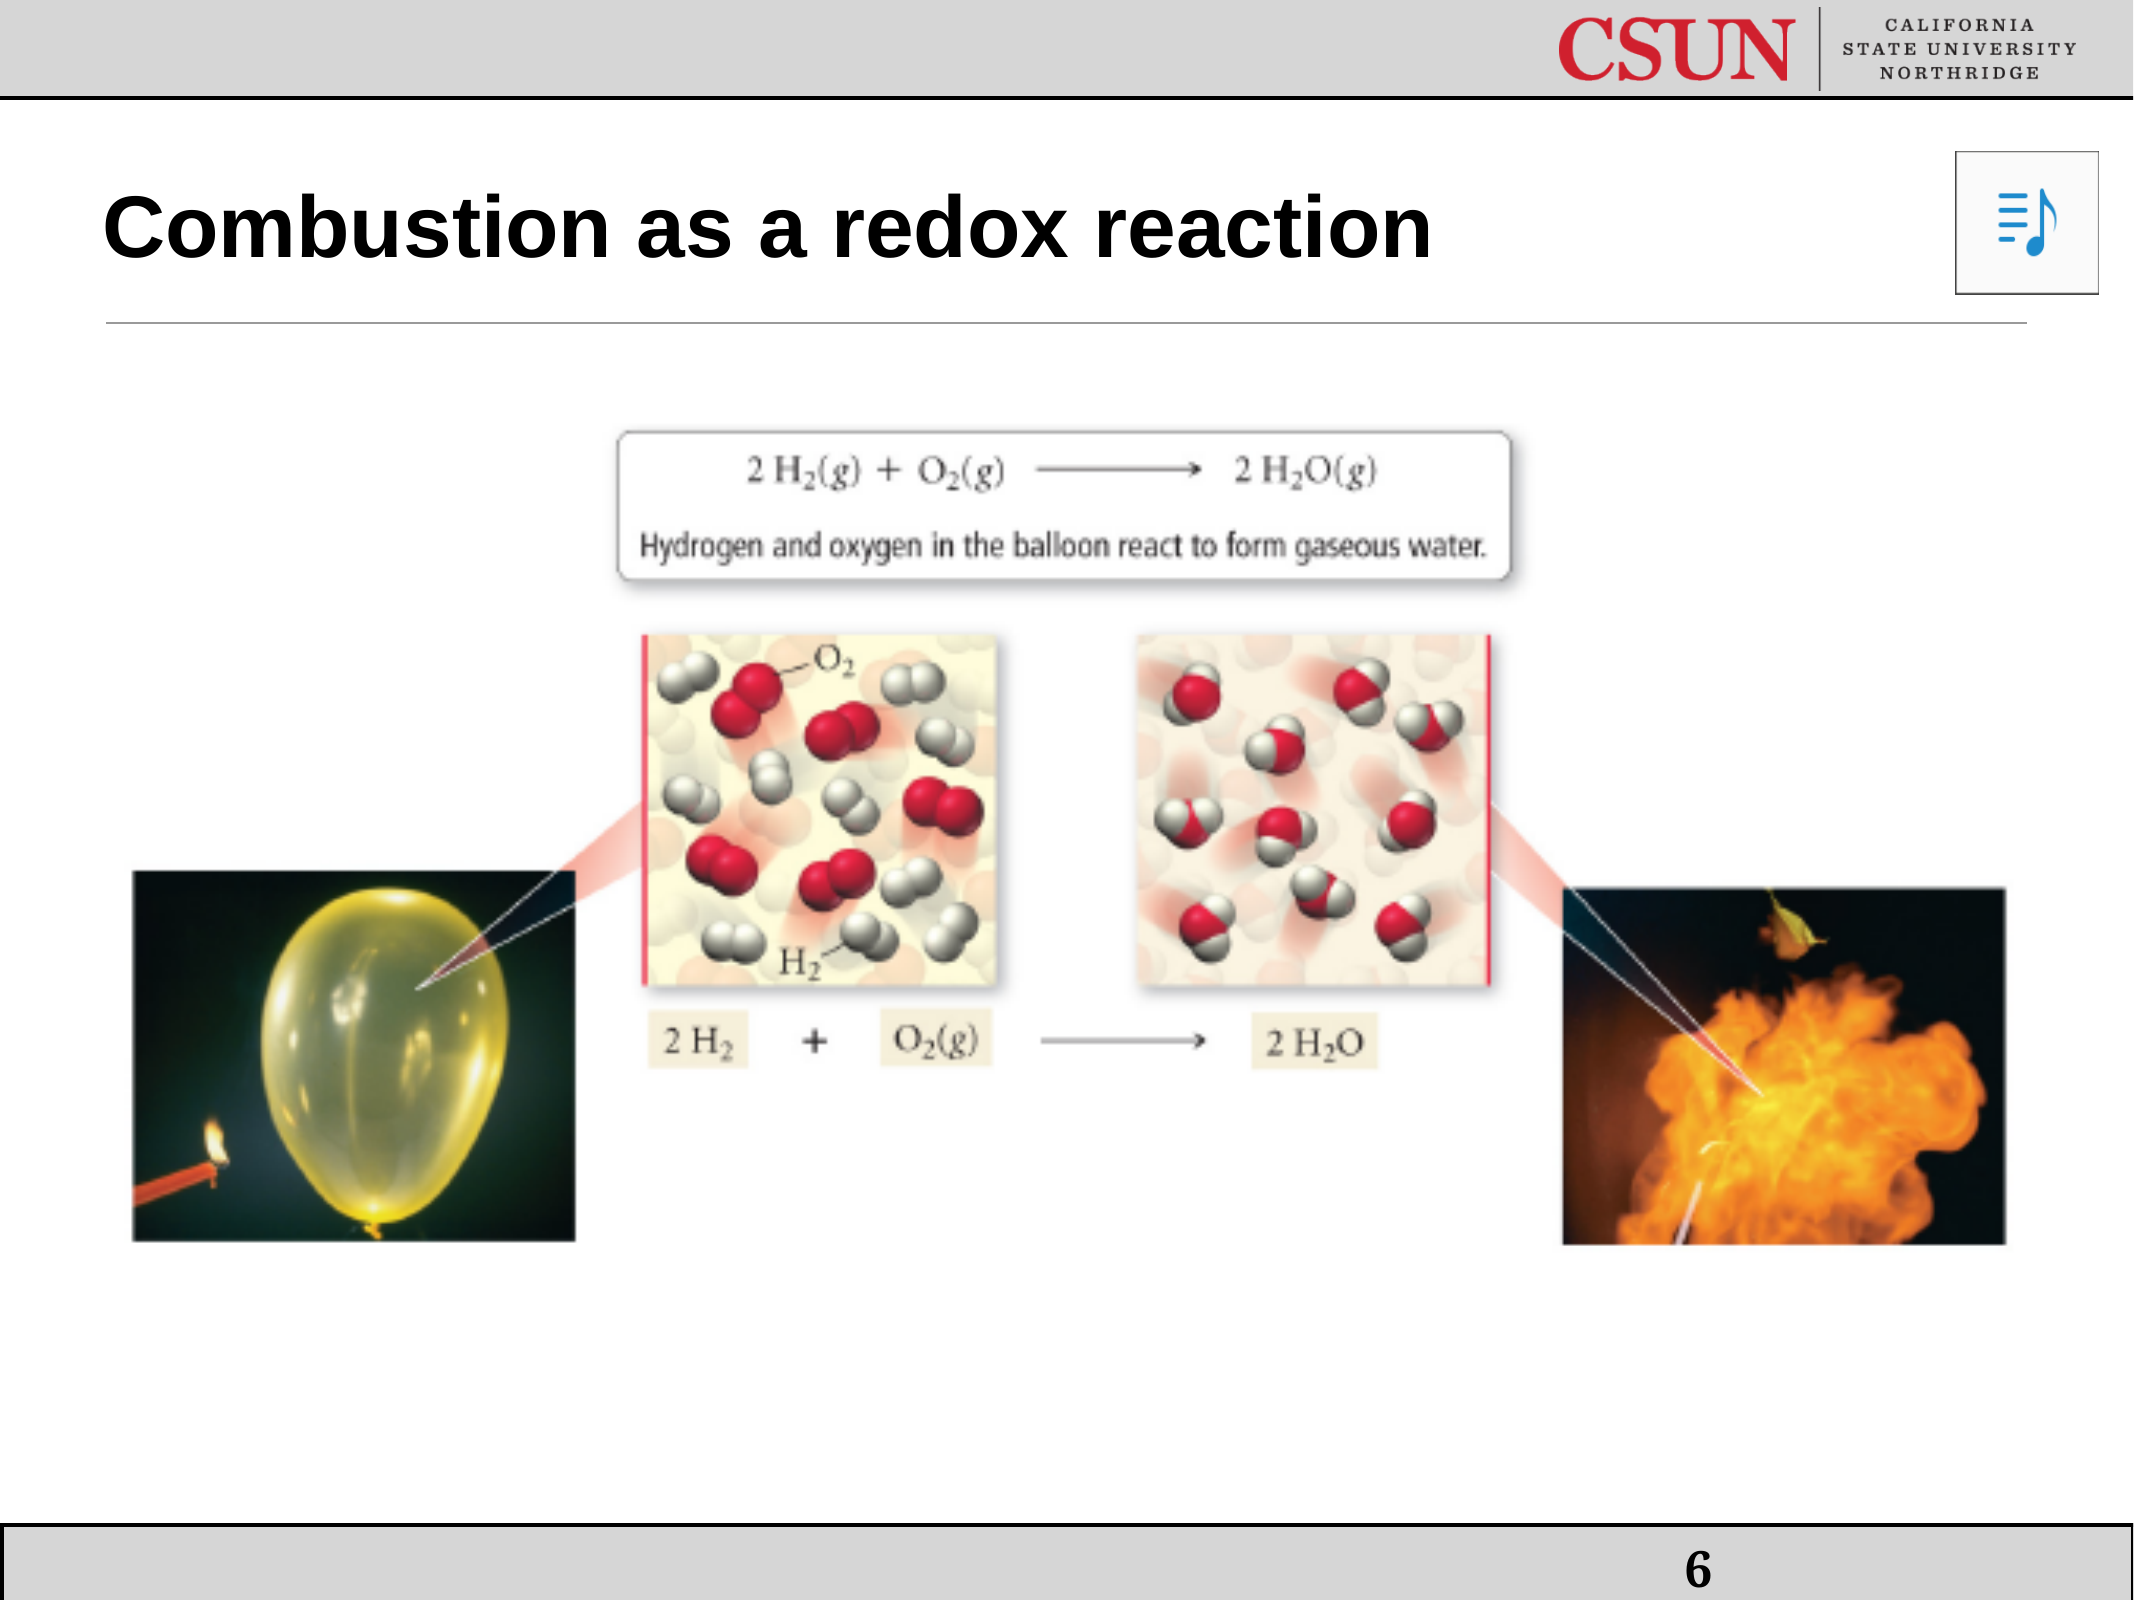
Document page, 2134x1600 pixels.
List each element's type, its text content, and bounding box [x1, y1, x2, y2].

picture [86, 375, 2064, 1291]
picture [1559, 7, 2076, 91]
text_box [1954, 150, 2101, 296]
title Combustion as a redox reaction [93, 104, 2040, 284]
